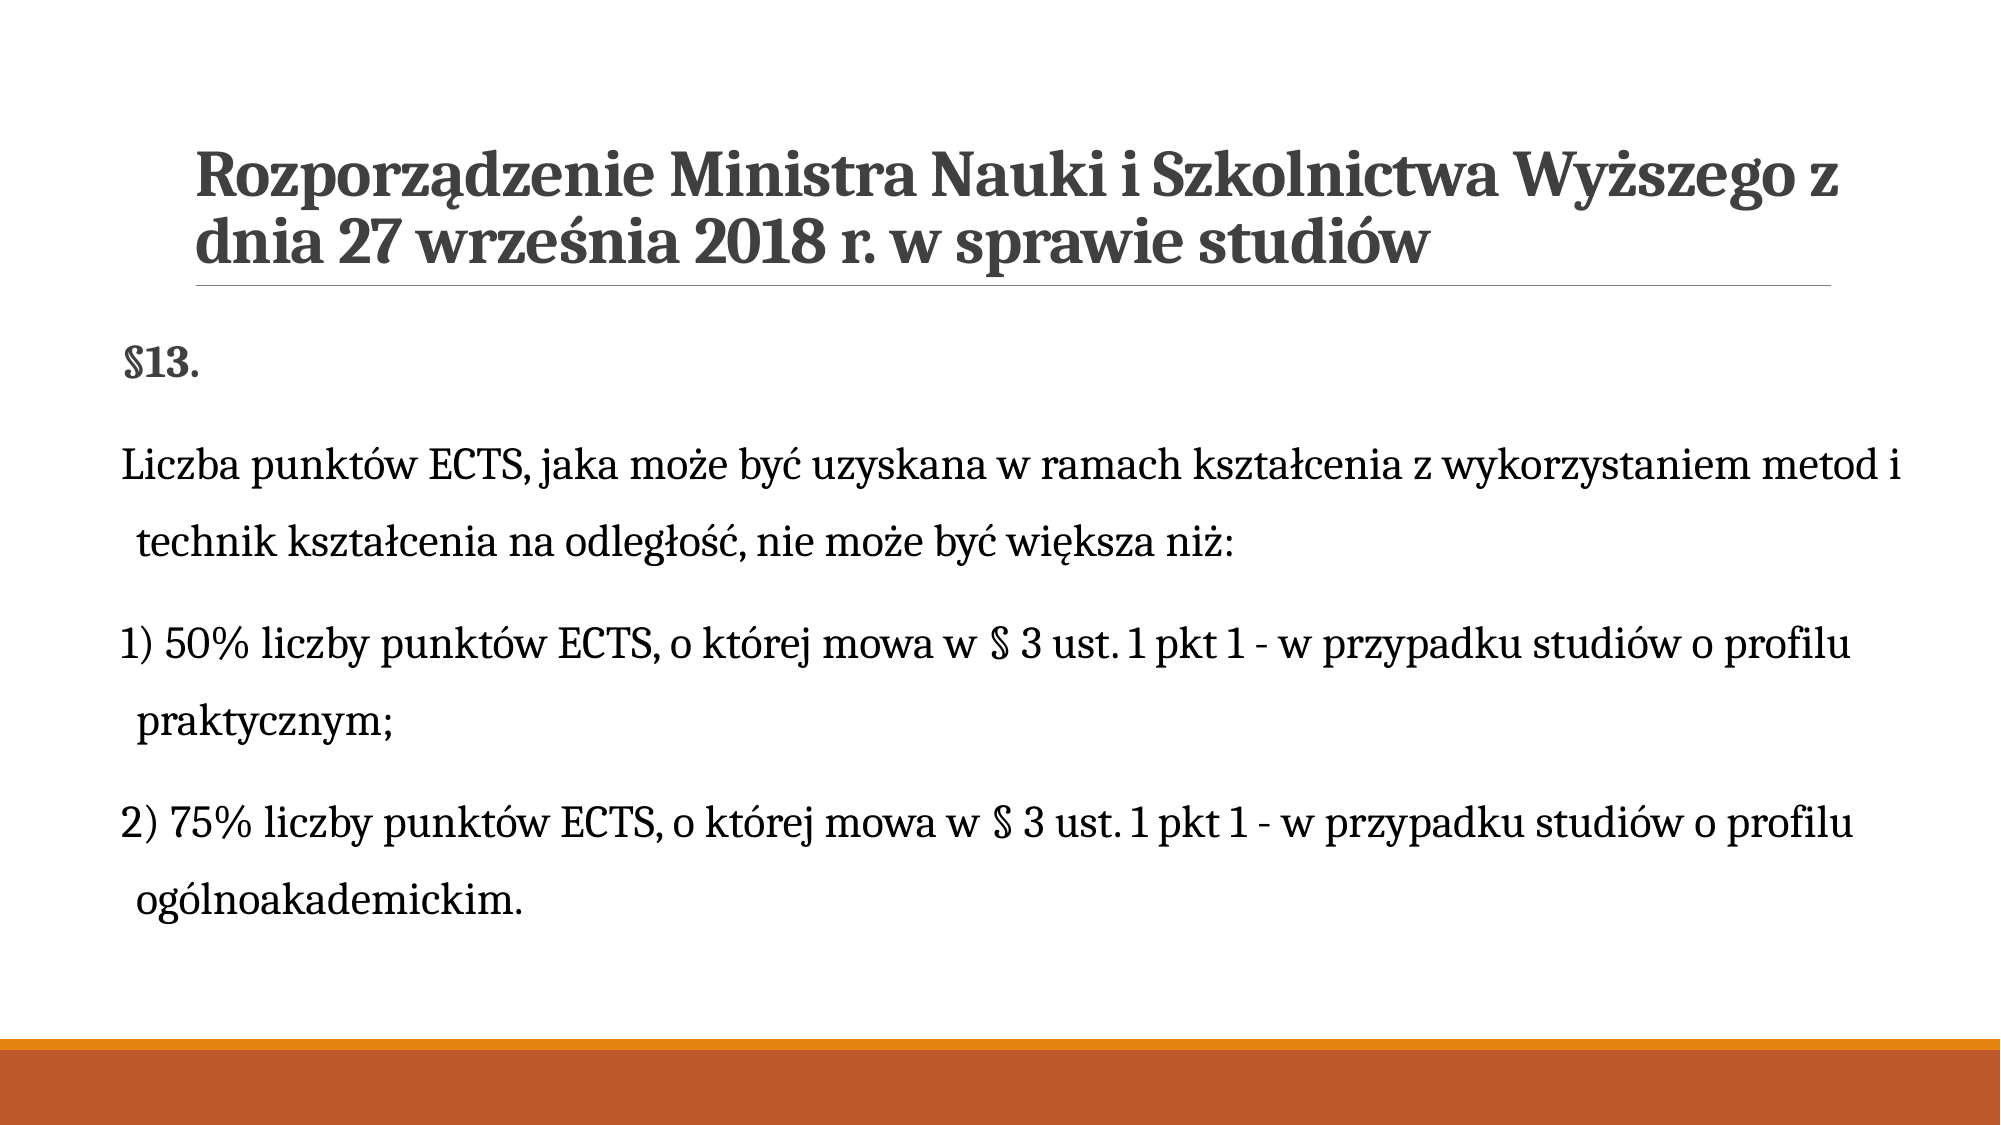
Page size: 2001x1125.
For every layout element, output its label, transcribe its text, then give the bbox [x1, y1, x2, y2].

list §13. Liczba punktów ECTS, jaka może być uzyskana w ramach kształcenia z wykorzystaniem metod i technik kształcenia na odległość, nie może być większa niż: 1) 50% liczby punktów ECTS, o której mowa w § 3 ust. 1 pkt 1 - w przypadku studiów o profilu praktycznym; 2) 75% liczby punktów ECTS, o której mowa w § 3 ust. 1 pkt 1 - w przypadku studiów o profilu ogólnoakademickim. [106, 302, 1930, 1054]
title Rozporządzenie Ministra Nauki i Szkolnictwa Wyższego z dnia 27 września 2018 r. w sprawie studiów [180, 47, 1947, 286]
